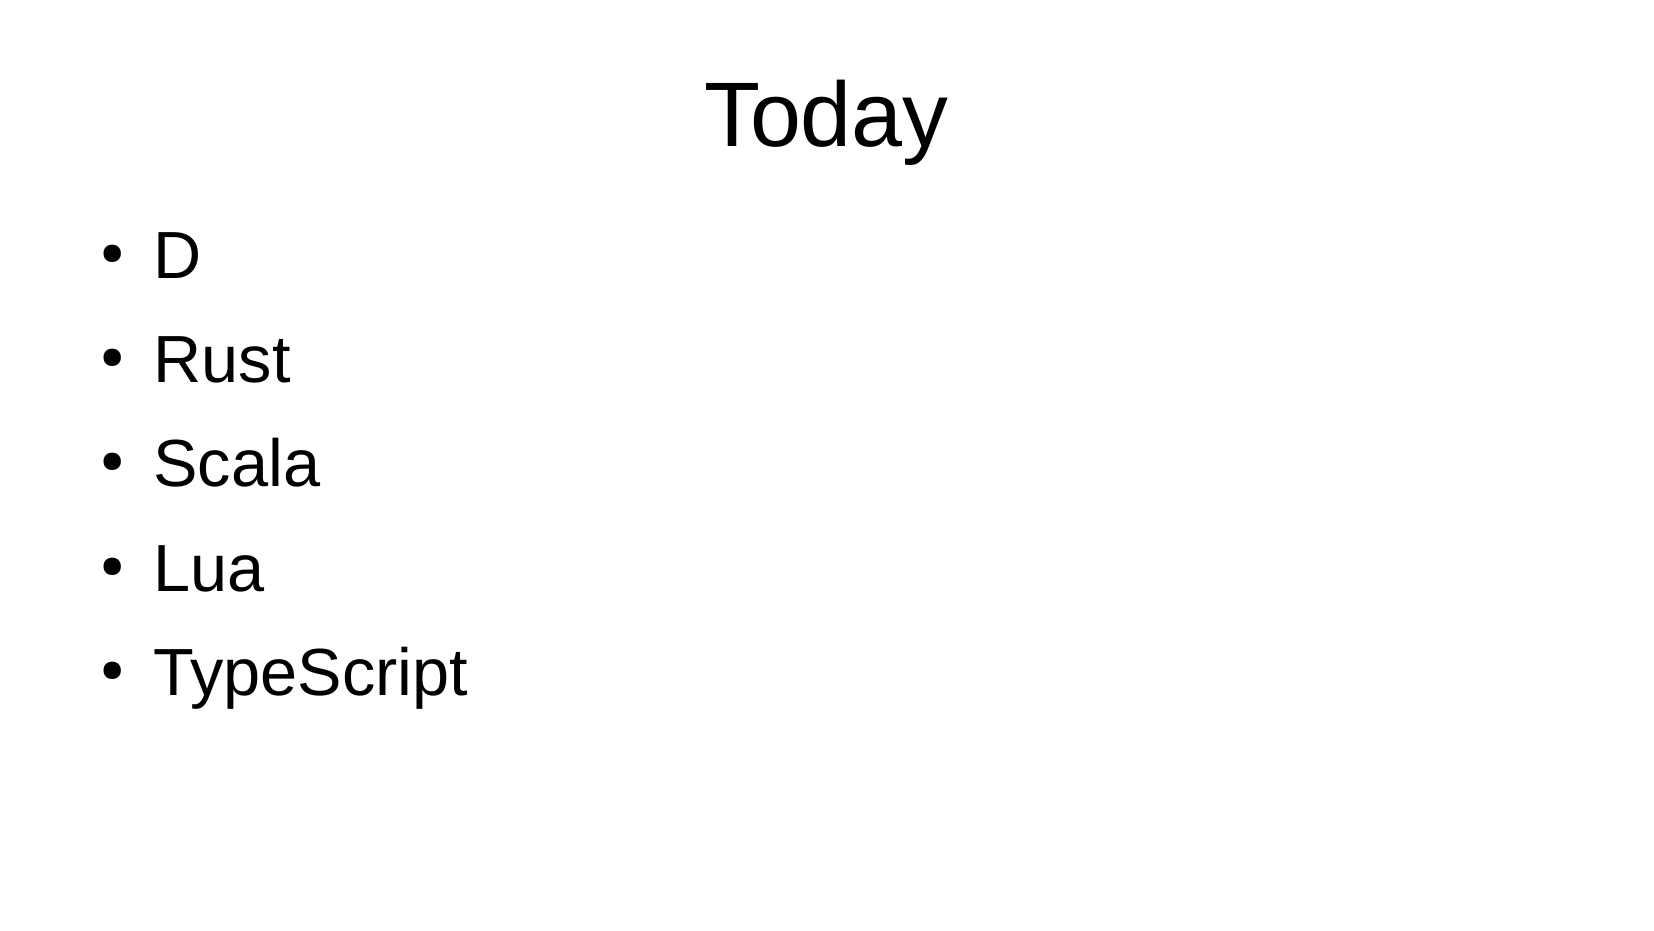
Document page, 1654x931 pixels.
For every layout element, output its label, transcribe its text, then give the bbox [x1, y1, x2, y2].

title Today [82, 37, 1571, 193]
list D Rust Scala Lua TypeScript [82, 217, 1571, 758]
